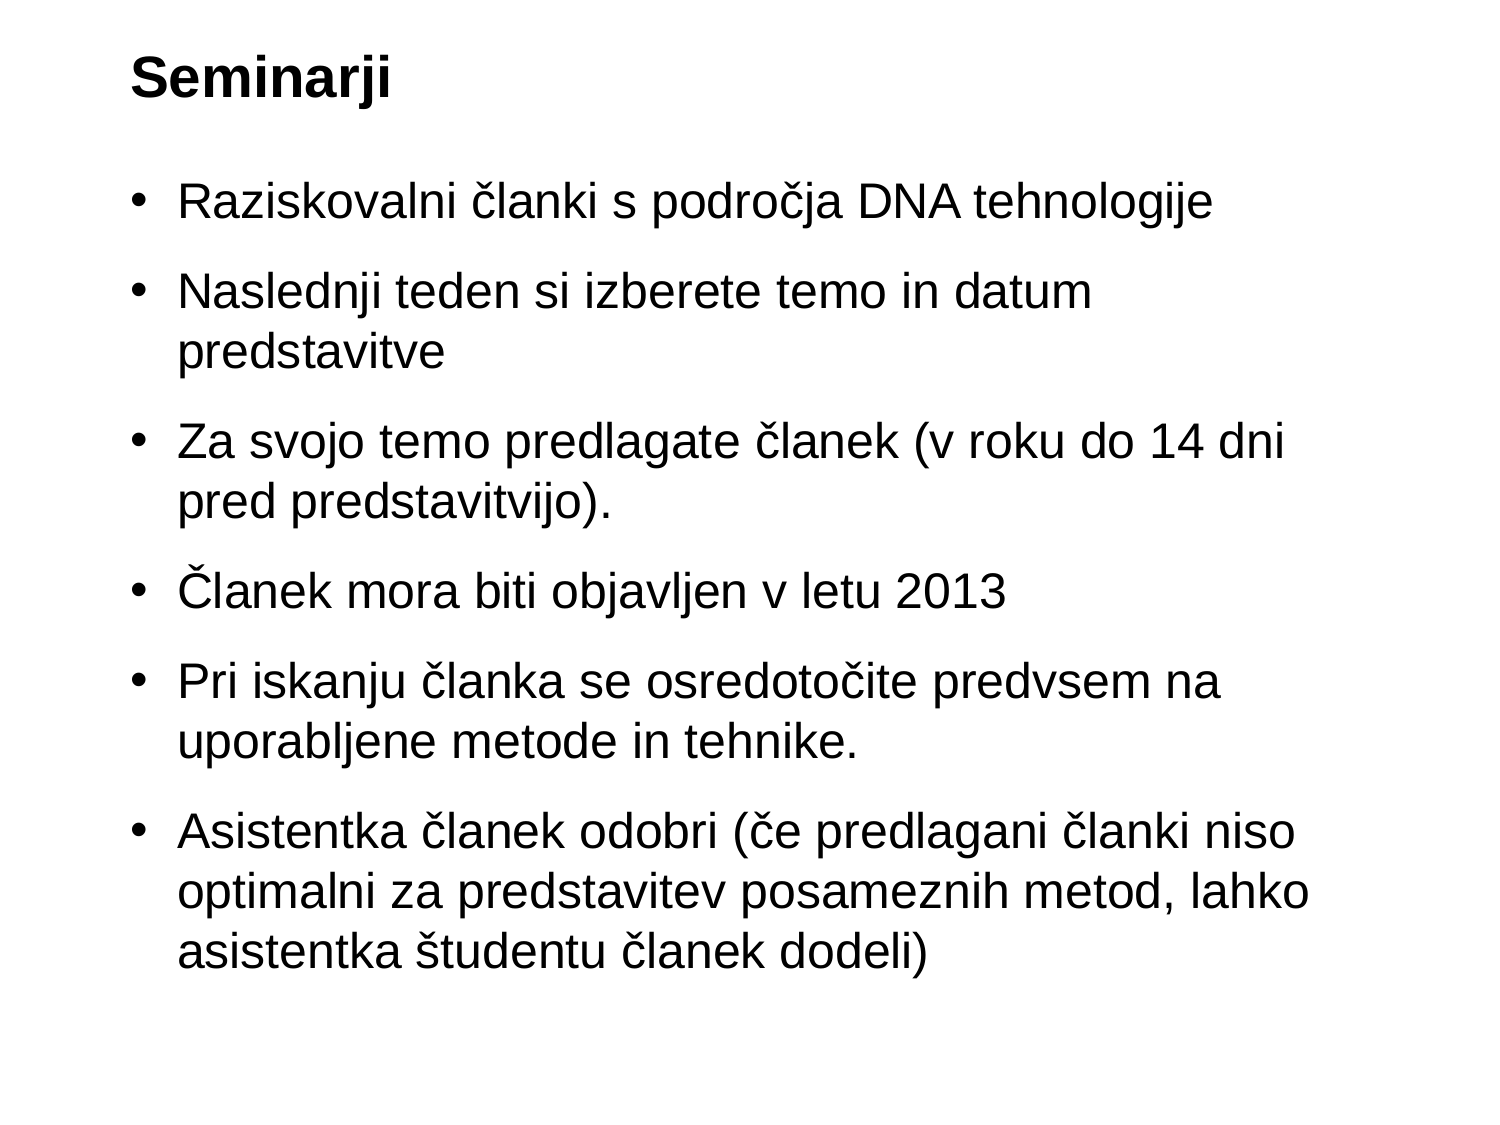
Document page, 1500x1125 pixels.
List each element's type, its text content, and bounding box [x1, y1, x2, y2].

text_box Seminarji Raziskovalni članki s področja DNA tehnologije Naslednji teden si izberete temo in datum predstavitve Za svojo temo predlagate članek (v roku do 14 dni pred predstavitvijo). Članek mora biti objavljen v letu 2013 Pri iskanju članka se osredotočite predvsem na uporabljene metode in tehnike. Asistentka članek odobri (če predlagani članki niso optimalni za predstavitev posameznih metod, lahko asistentka študentu članek dodeli) [115, 31, 1356, 987]
